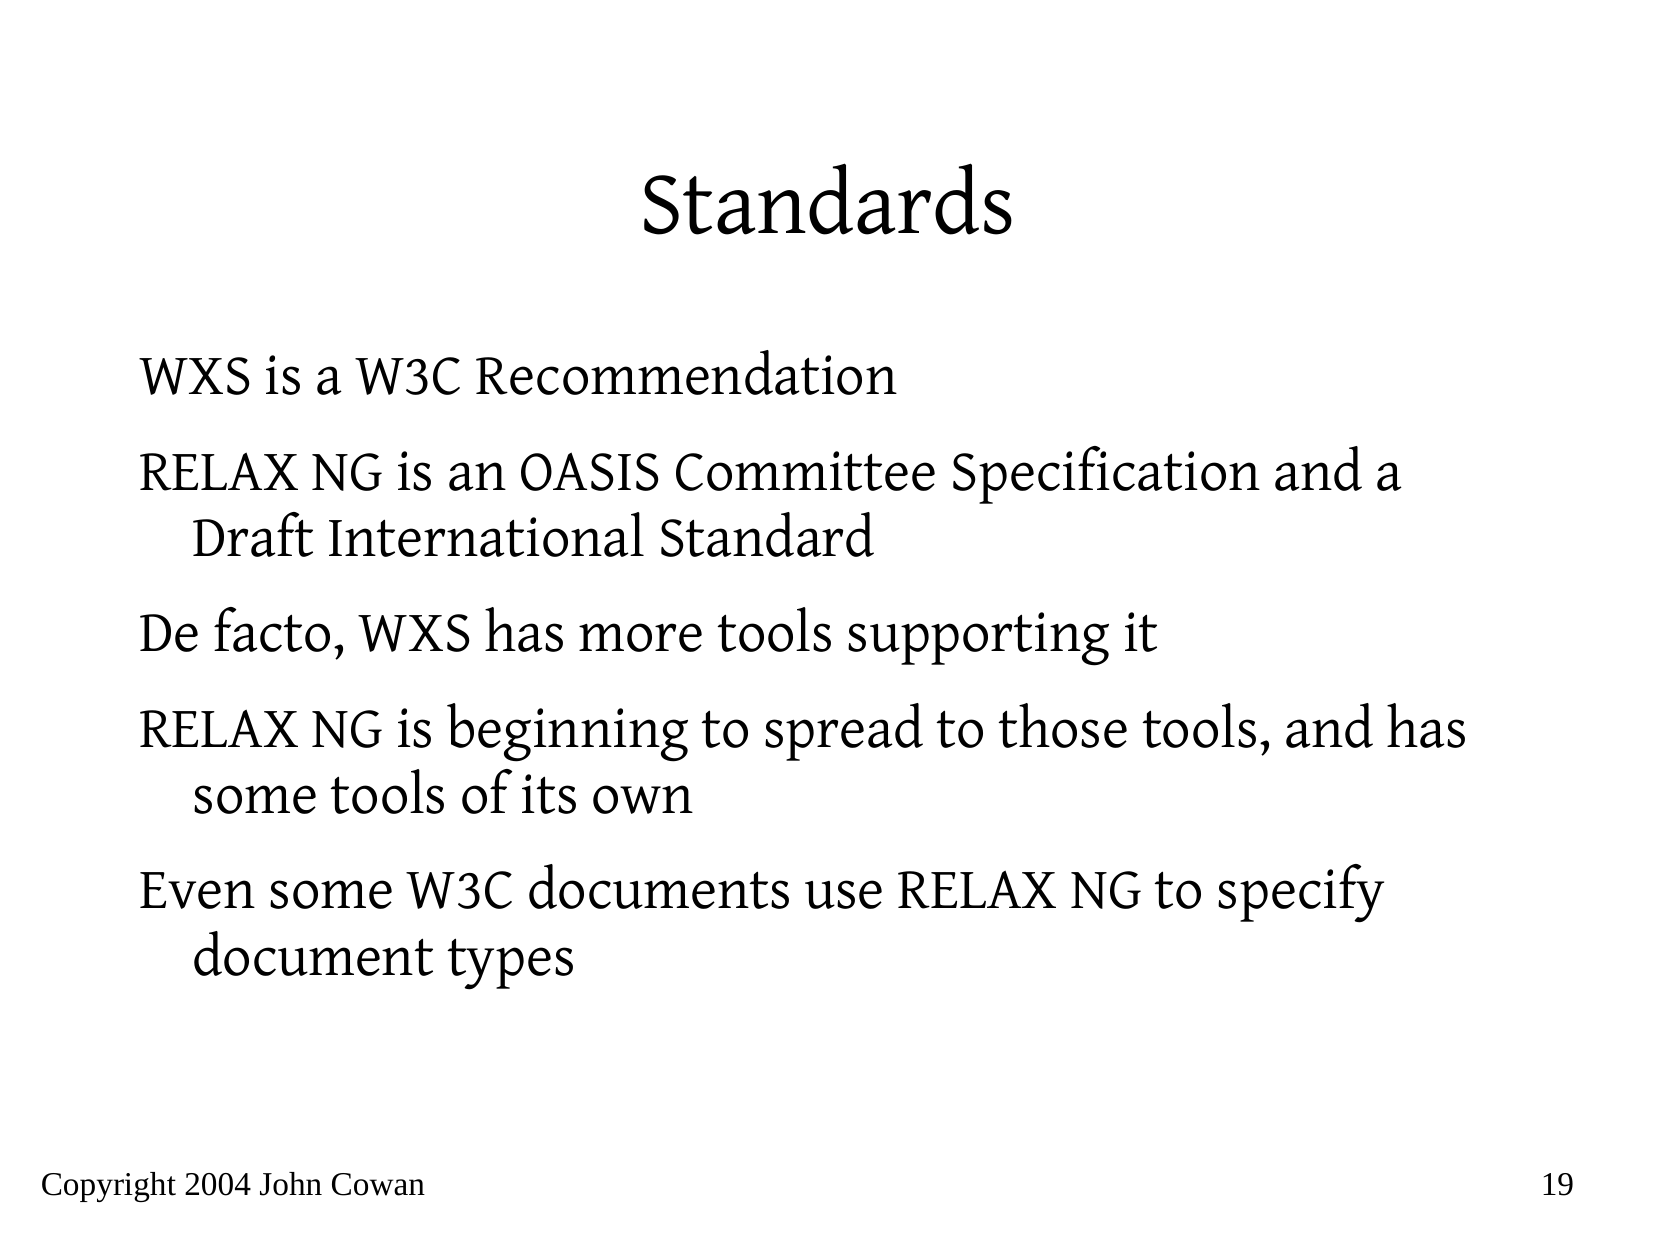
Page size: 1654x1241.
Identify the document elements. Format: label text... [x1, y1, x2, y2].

title Standards [121, 102, 1534, 311]
list WXS is a W3C Recommendation RELAX NG is an OASIS Committee Specification and a Draft International Standard De facto, WXS has more tools supporting it RELAX NG is beginning to spread to those tools, and has some tools of its own Even some W3C documents use RELAX NG to specify document types [121, 344, 1534, 1127]
